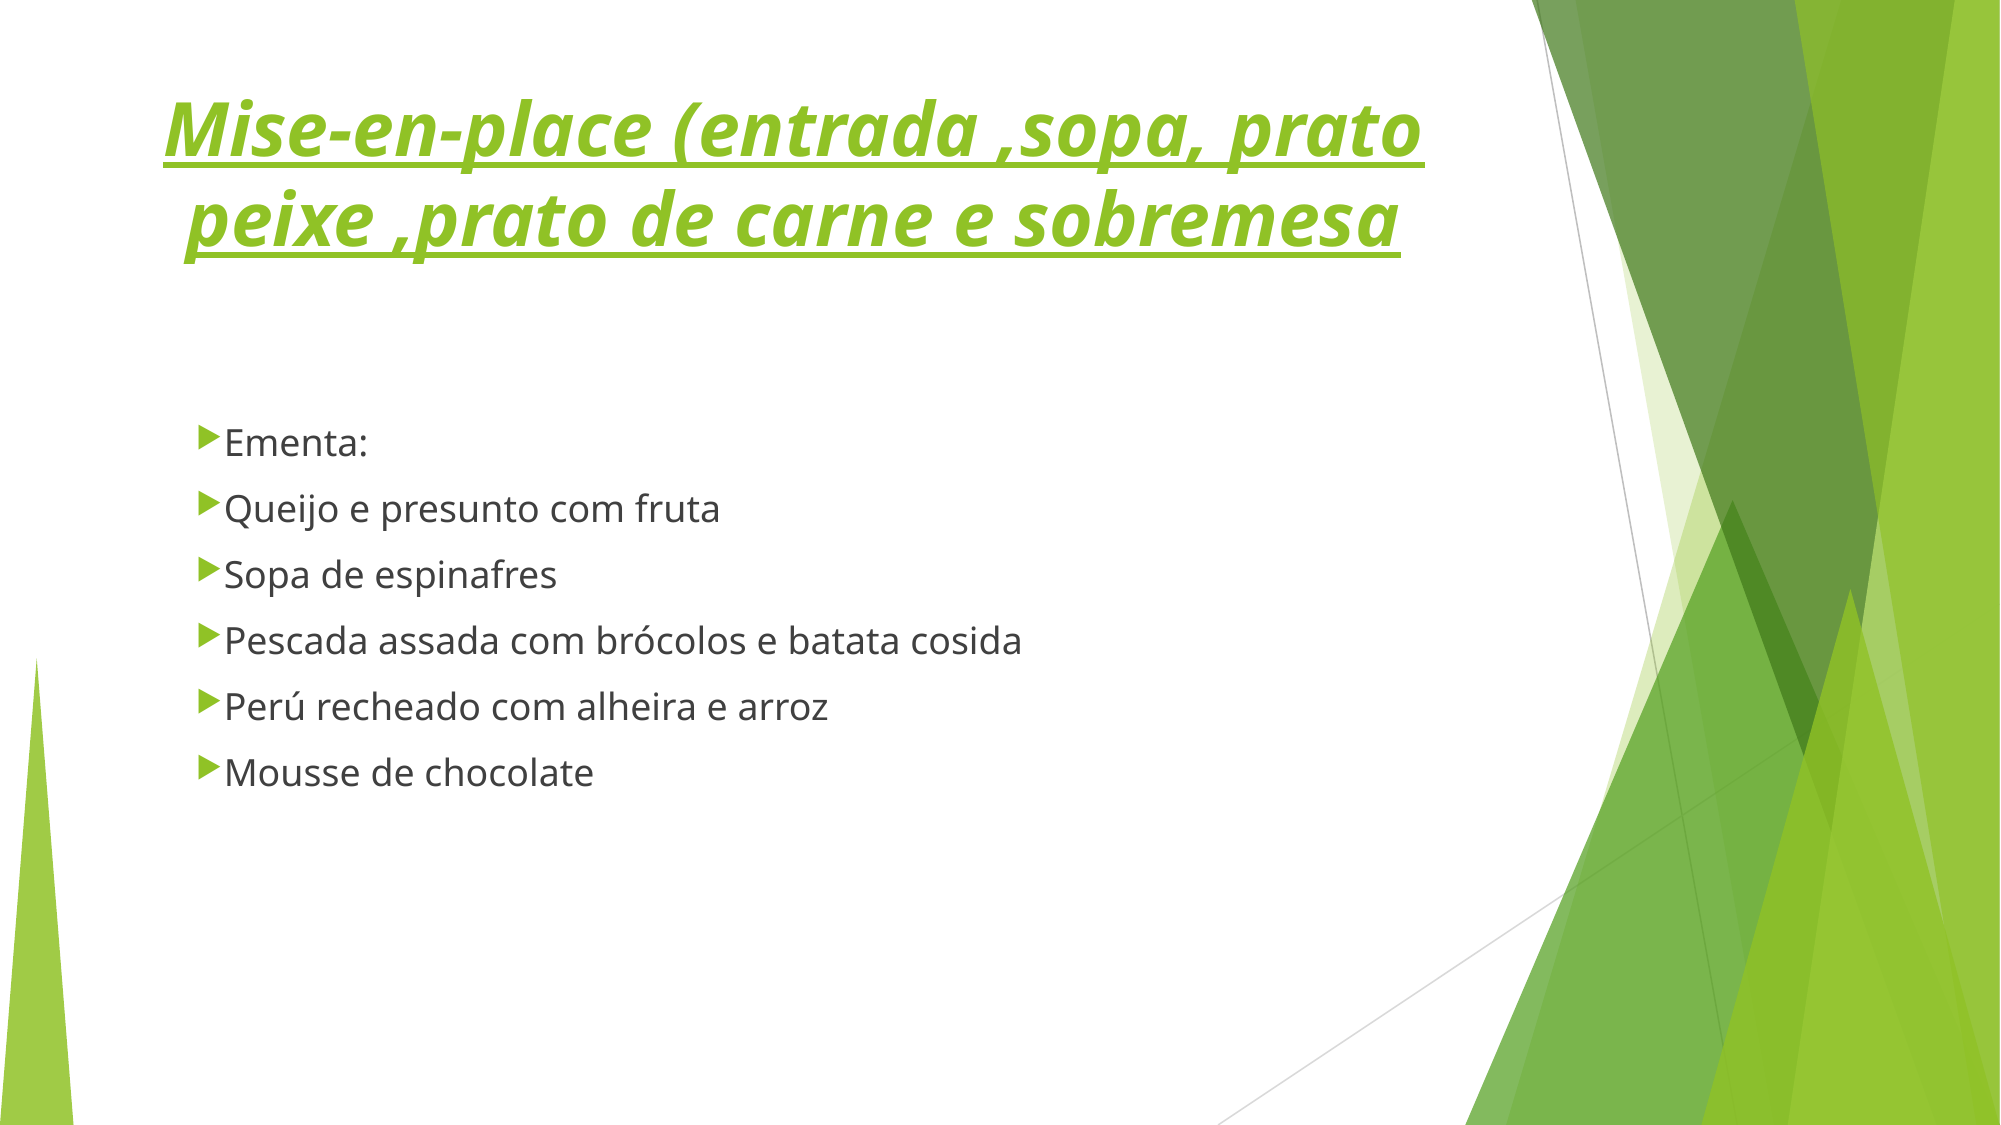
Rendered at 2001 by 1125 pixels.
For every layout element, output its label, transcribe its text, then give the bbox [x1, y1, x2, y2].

list Ementa: Queijo e presunto com fruta Sopa de espinafres Pescada assada com brócolos e batata cosida Perú recheado com alheira e arroz Mousse de chocolate [181, 411, 1649, 1058]
title Mise-en-place (entrada ,sopa, prato peixe ,prato de carne e sobremesa [22, 74, 1566, 412]
